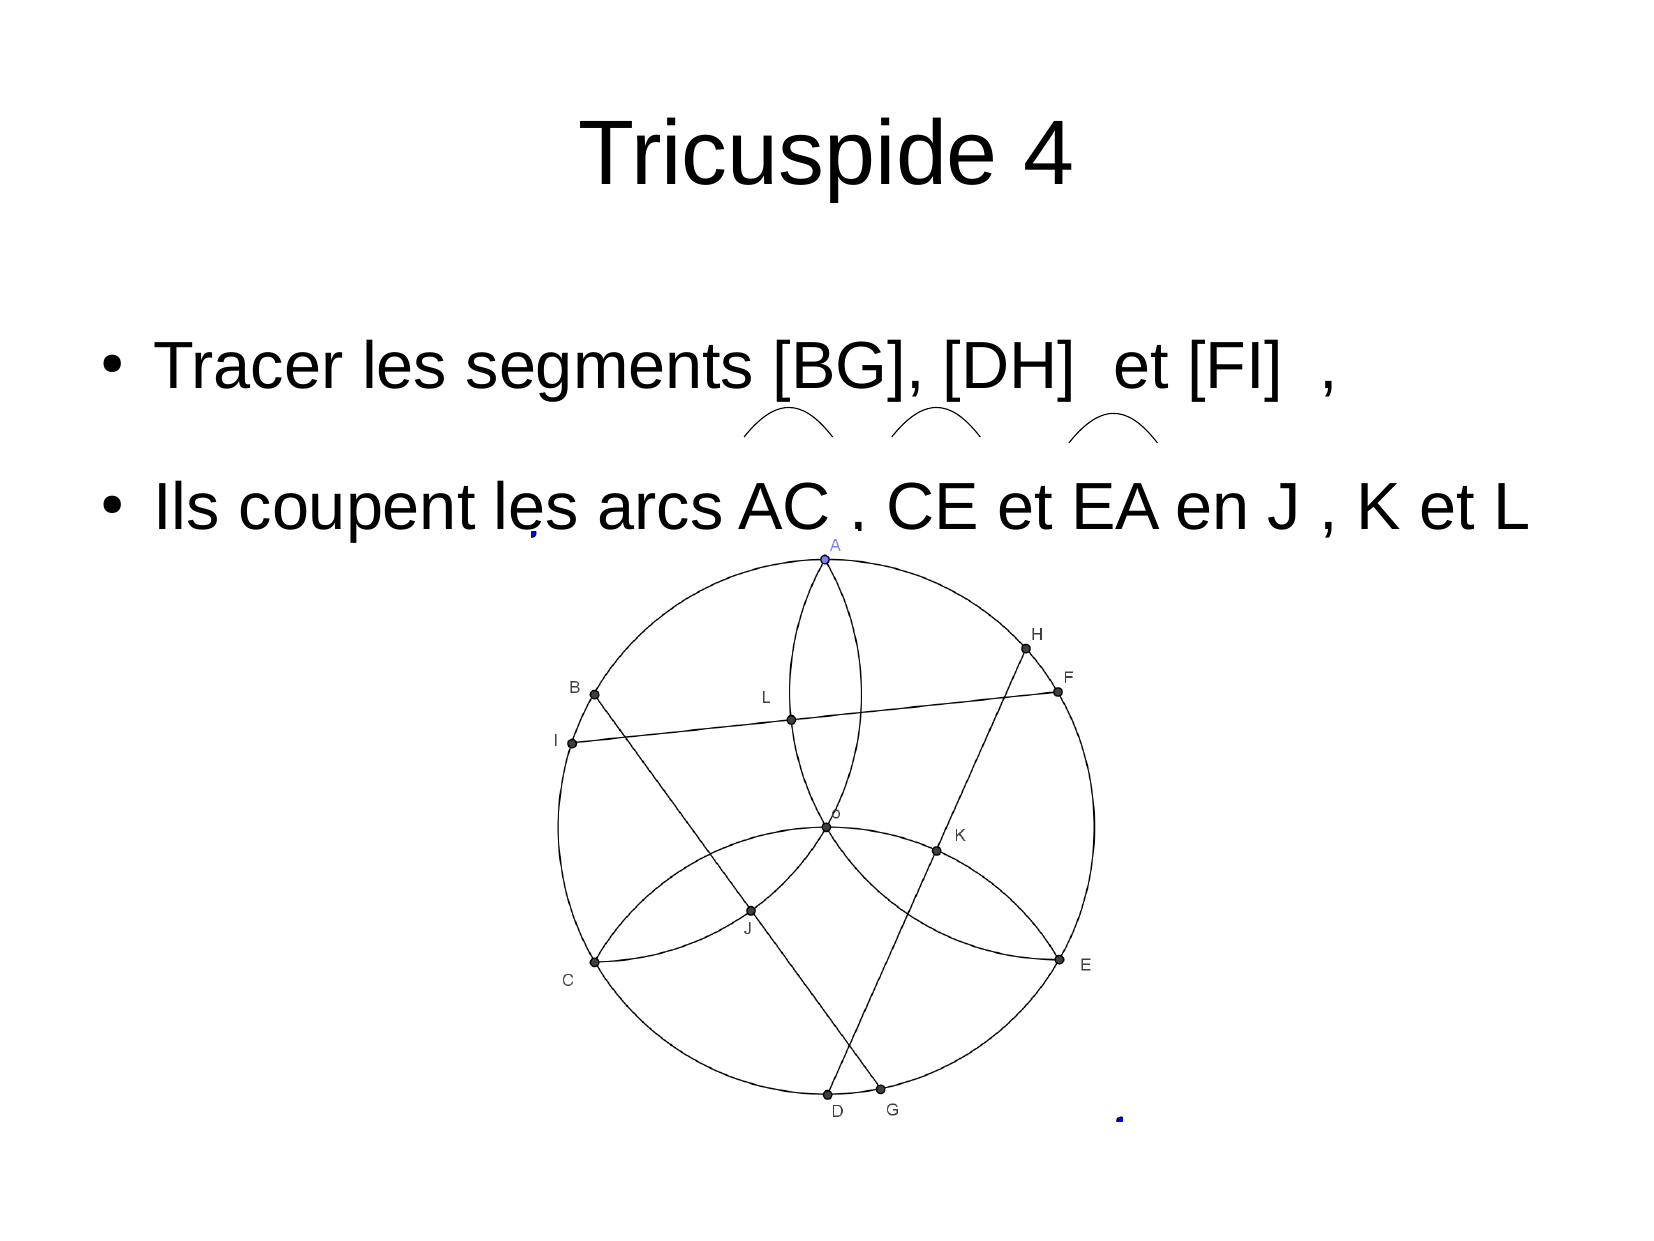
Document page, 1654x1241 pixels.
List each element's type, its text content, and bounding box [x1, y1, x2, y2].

picture [531, 531, 1123, 1123]
list Tracer les segments [BG], [DH] et [FI] , Ils coupent les arcs AC , CE et EA en J , K et L [82, 290, 1565, 562]
title Tricuspide 4 [82, 56, 1571, 250]
